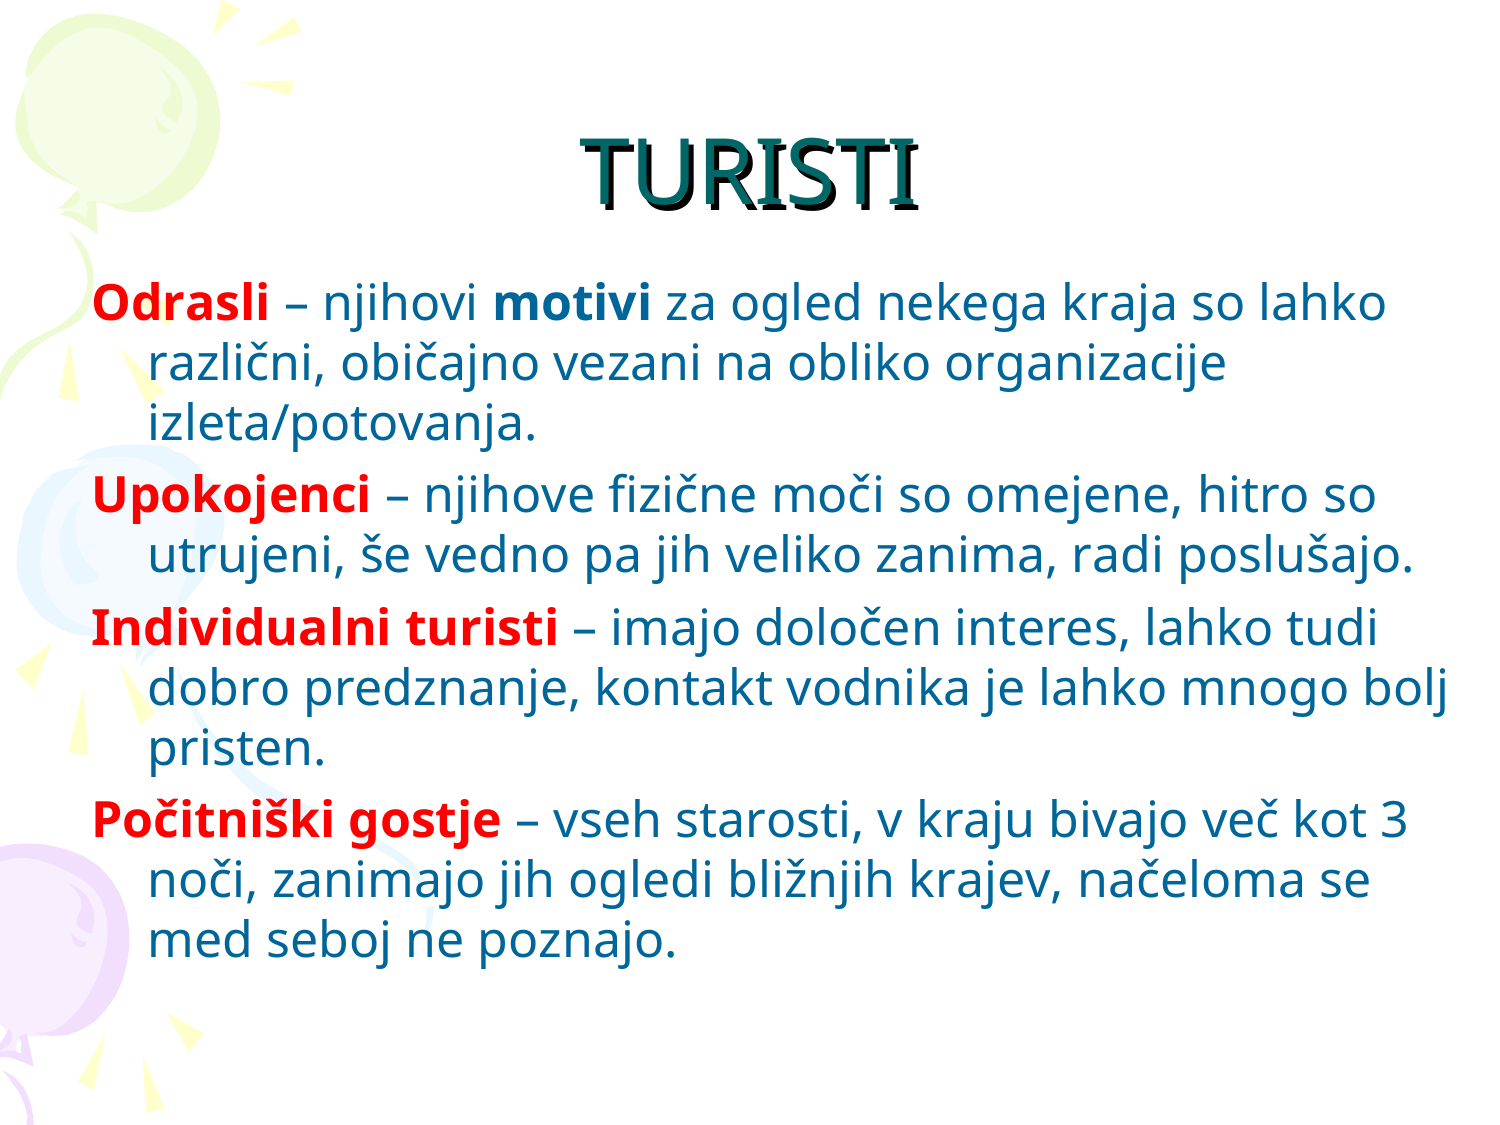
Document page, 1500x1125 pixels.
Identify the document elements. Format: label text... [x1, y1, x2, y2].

title TURISTI [72, 16, 1426, 233]
list Odrasli – njihovi motivi za ogled nekega kraja so lahko različni, običajno vezani na obliko organizacije izleta/potovanja. Upokojenci – njihove fizične moči so omejene, hitro so utrujeni, še vedno pa jih veliko zanima, radi poslušajo. Individualni turisti – imajo določen interes, lahko tudi dobro predznanje, kontakt vodnika je lahko mnogo bolj pristen. Počitniški gostje – vseh starosti, v kraju bivajo več kot 3 noči, zanimajo jih ogledi bližnjih krajev, načeloma se med seboj ne poznajo. [76, 262, 1500, 994]
